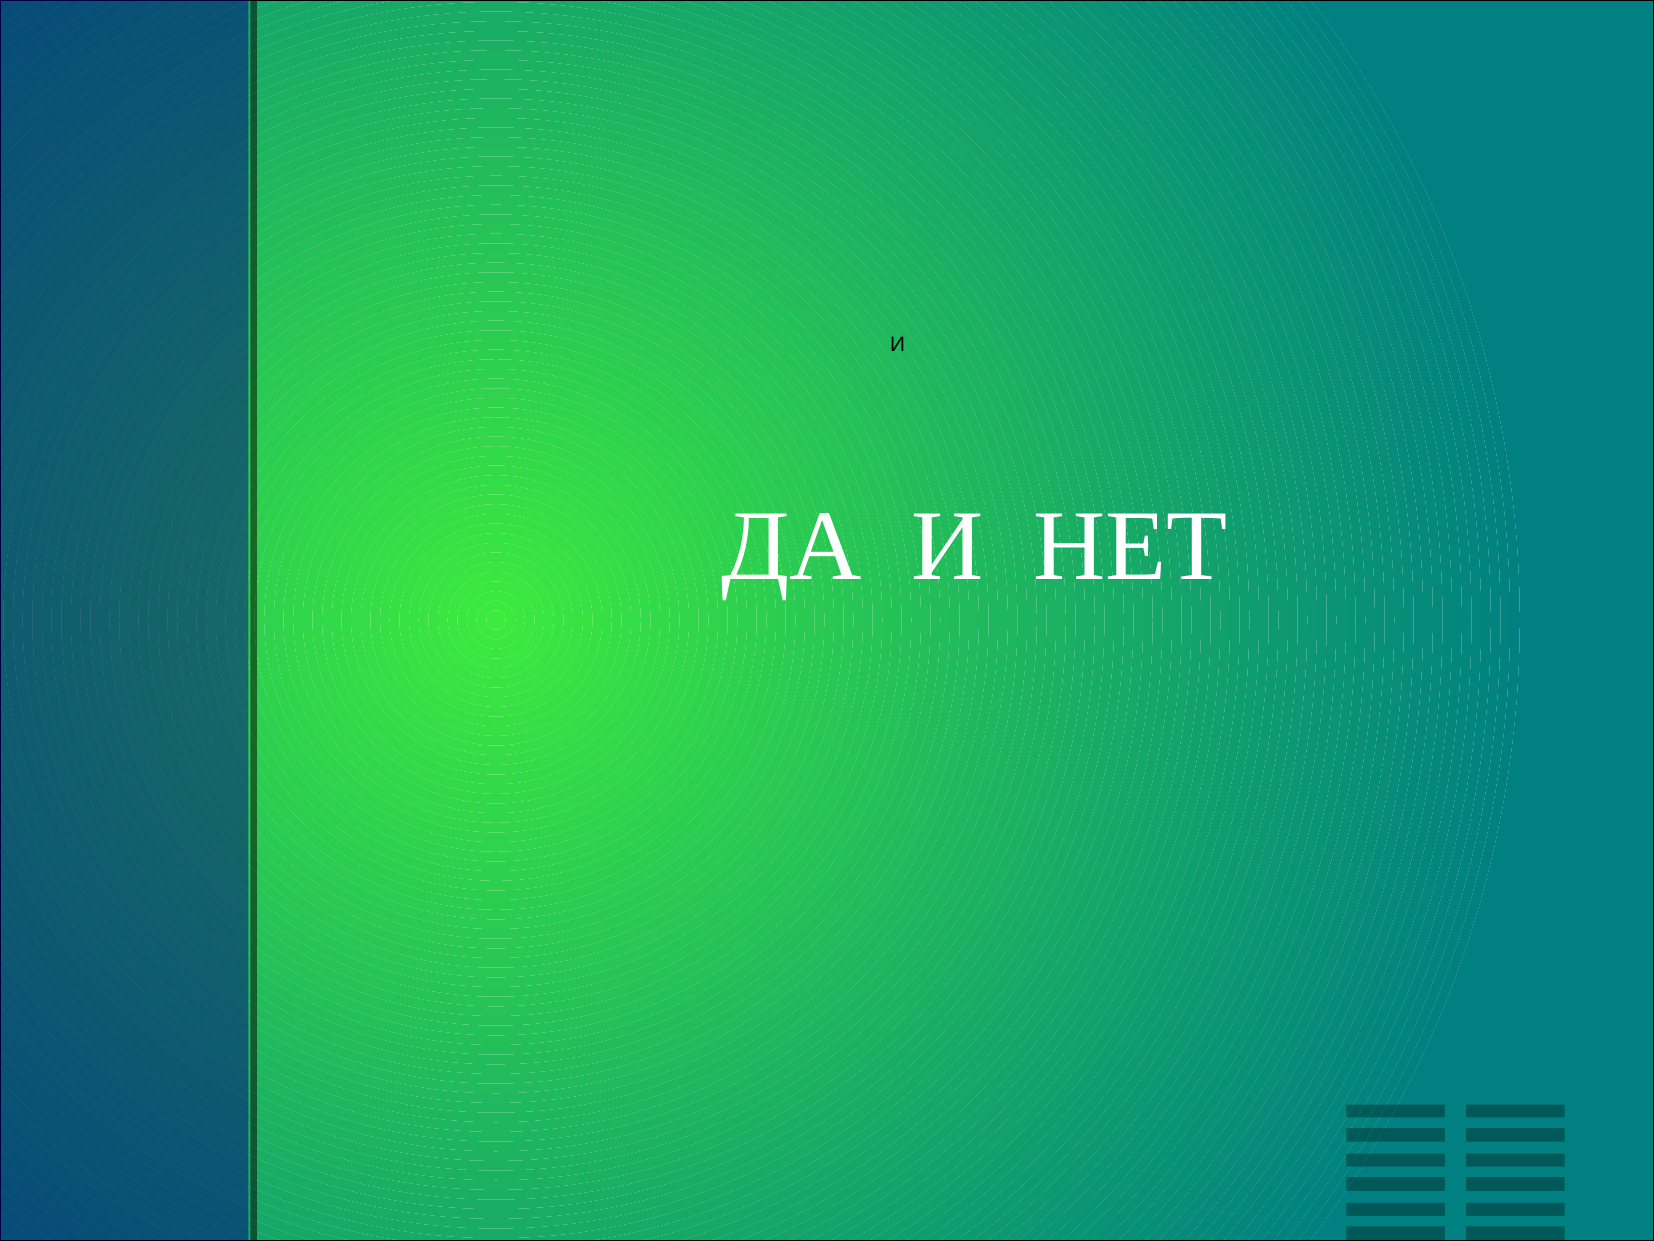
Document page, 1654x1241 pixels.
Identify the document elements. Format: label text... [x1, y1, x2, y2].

subtitle ДА И НЕТ [413, 295, 1536, 798]
text_box И [383, 324, 1418, 1034]
